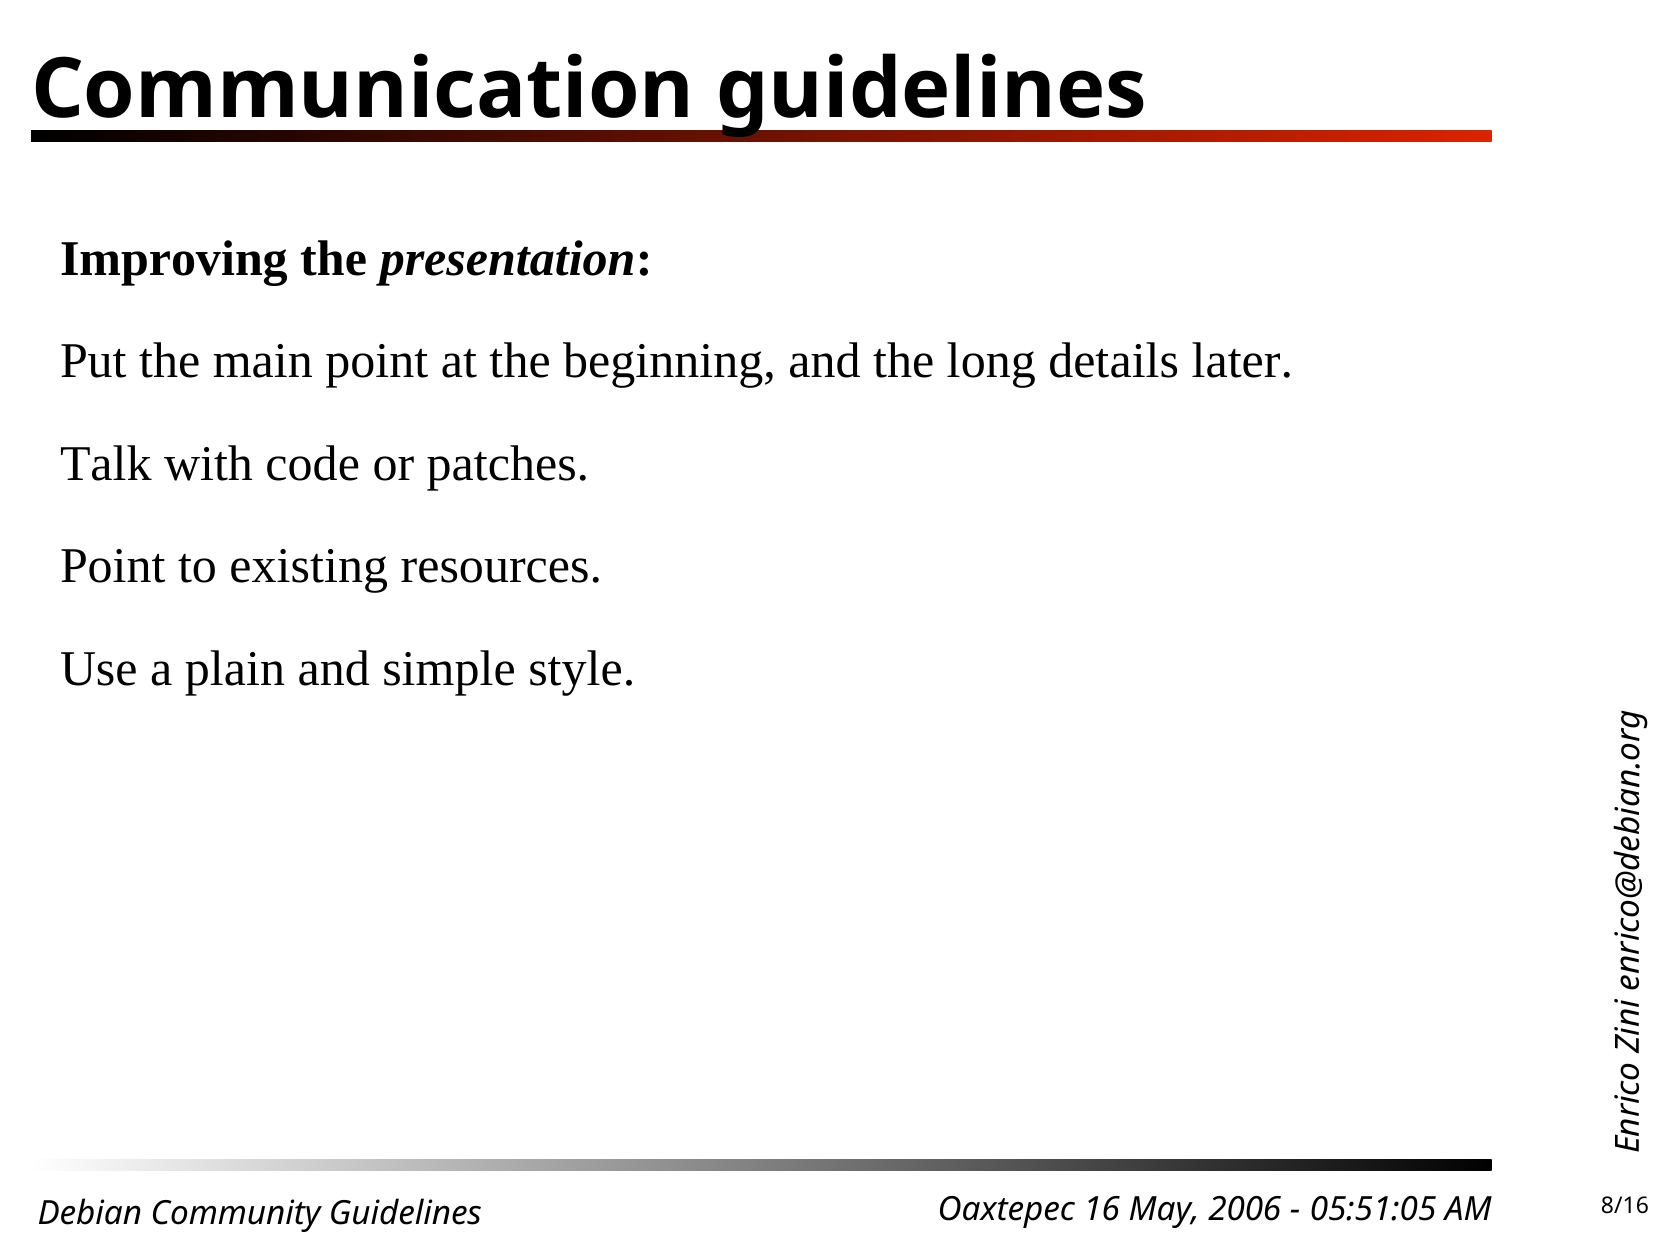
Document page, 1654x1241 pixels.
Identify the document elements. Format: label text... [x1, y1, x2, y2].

text_box Improving the presentation: Put the main point at the beginning, and the long details later. Talk with code or patches. Point to existing resources. Use a plain and simple style. [60, 230, 1498, 770]
text_box Communication guidelines [31, 28, 1438, 165]
